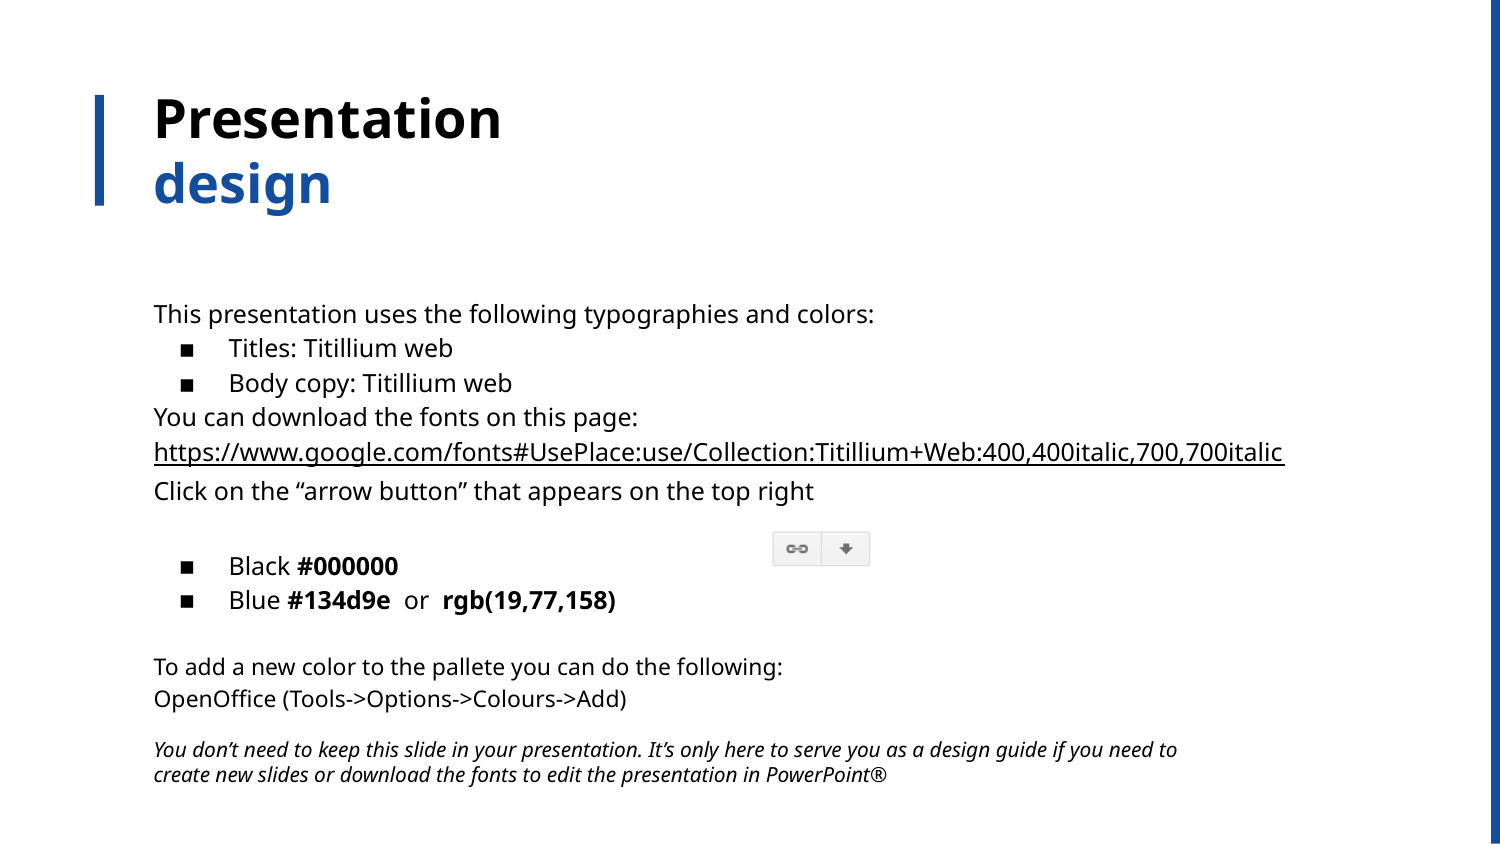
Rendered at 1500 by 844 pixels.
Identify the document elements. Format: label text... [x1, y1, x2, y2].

list This presentation uses the following typographies and colors: Titles: Titillium web Body copy: Titillium web You can download the fonts on this page: https://www.google.com/fonts#UsePlace:use/Collection:Titillium+Web:400,400italic,700,700italic Click on the “arrow button” that appears on the top right Black #000000 Blue #134d9e or rgb(19,77,158) To add a new color to the pallete you can do the following: OpenOffice (Tools->Options->Colours->Add) [138, 283, 1425, 634]
title Presentation design [138, 69, 668, 210]
text_box You don’t need to keep this slide in your presentation. It’s only here to serve you as a design guide if you need to create new slides or download the fonts to edit the presentation in PowerPoint® [138, 721, 1228, 810]
picture [769, 528, 874, 570]
